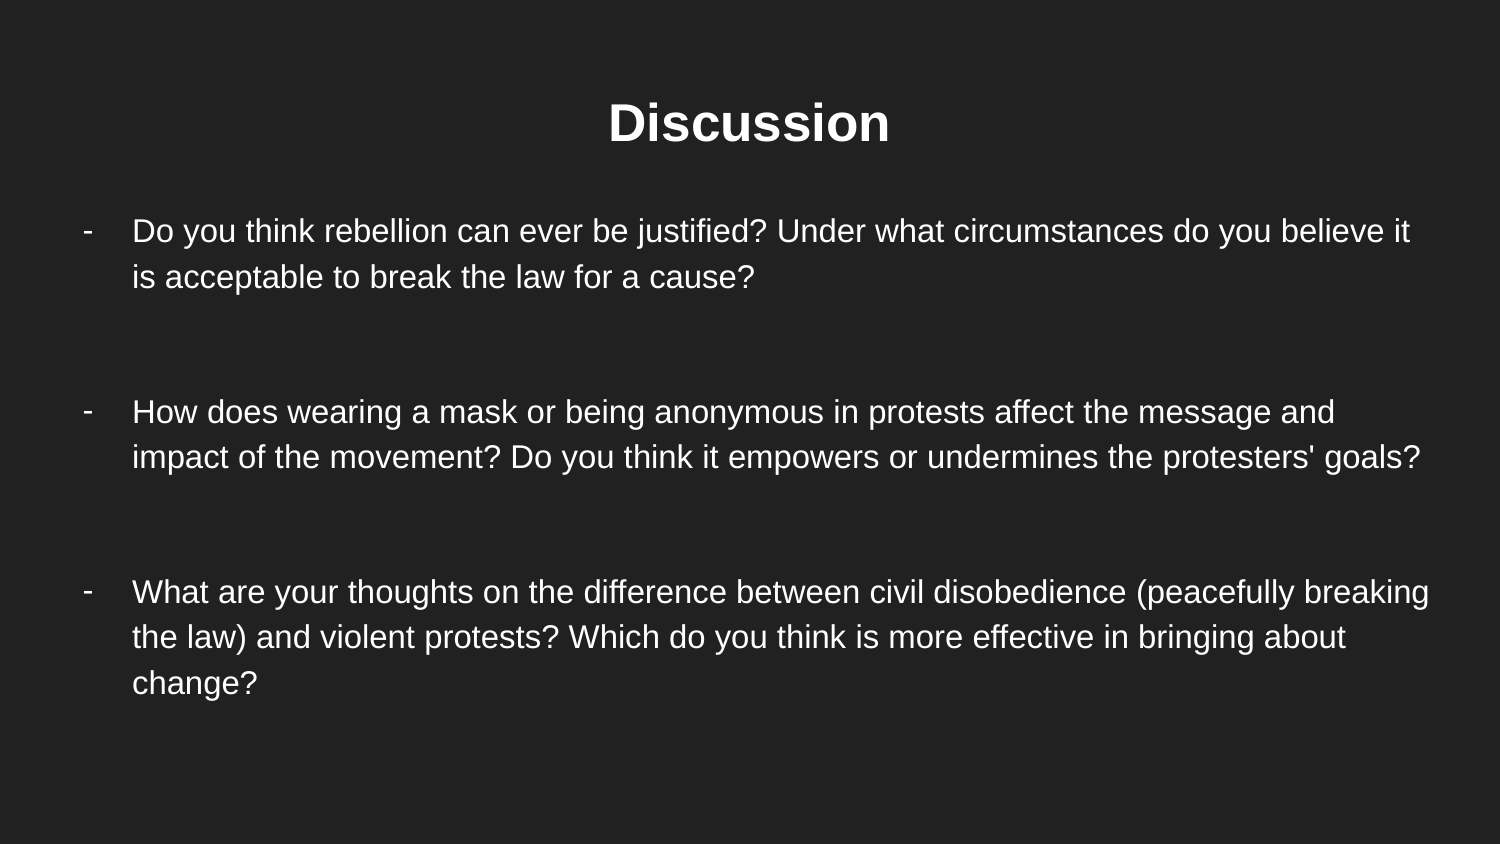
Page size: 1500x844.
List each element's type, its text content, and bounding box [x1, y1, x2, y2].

list Do you think rebellion can ever be justified? Under what circumstances do you believe it is acceptable to break the law for a cause? How does wearing a mask or being anonymous in protests affect the message and impact of the movement? Do you think it empowers or undermines the protesters' goals? What are your thoughts on the difference between civil disobedience (peacefully breaking the law) and violent protests? Which do you think is more effective in bringing about change? [51, 189, 1449, 750]
title Discussion [51, 72, 1449, 167]
